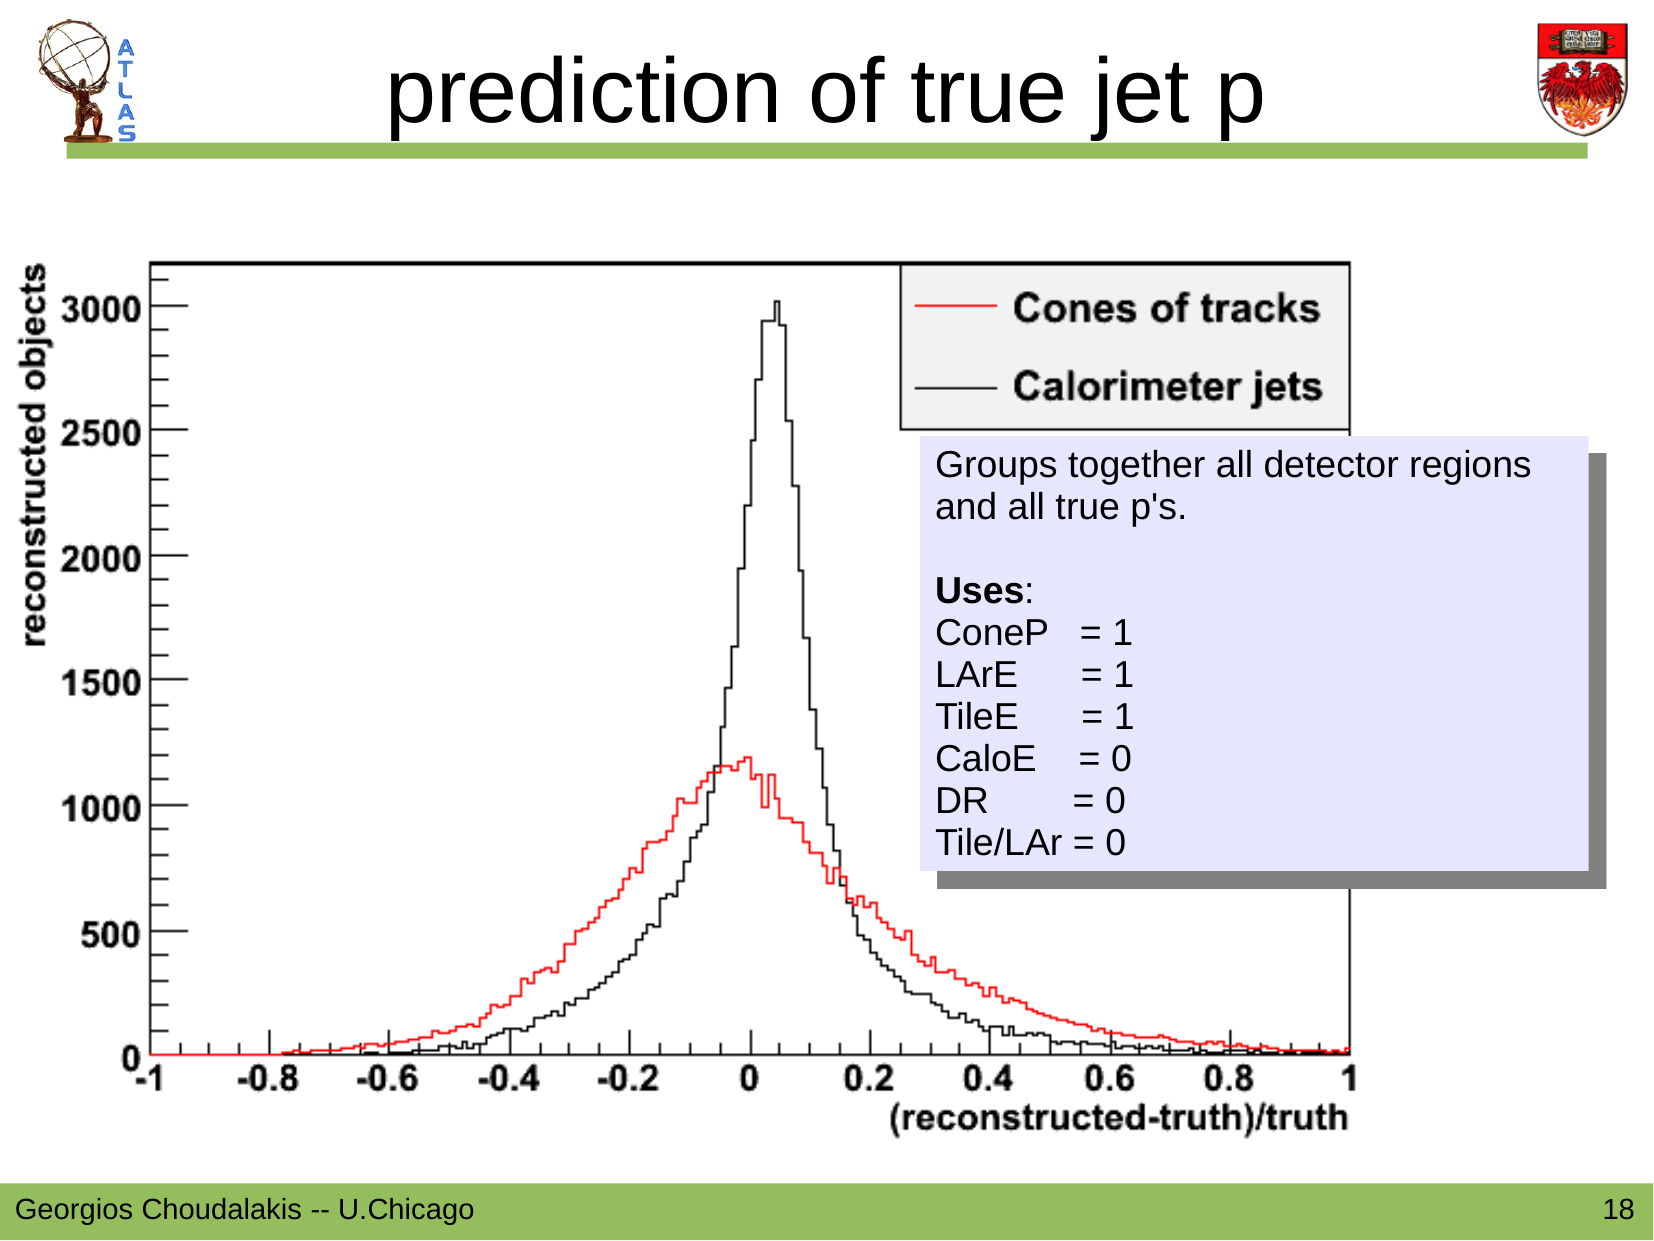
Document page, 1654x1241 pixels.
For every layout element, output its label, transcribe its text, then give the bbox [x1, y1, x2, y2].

picture [2, 8, 172, 155]
title prediction of true jet p [82, 26, 1571, 154]
picture [1537, 23, 1629, 137]
picture [0, 188, 1501, 1152]
text_box Groups together all detector regions and all true p's. Uses: ConeP = 1 LArE = 1 TileE = 1 CaloE = 0 DR = 0 Tile/LAr = 0 [920, 436, 1589, 871]
